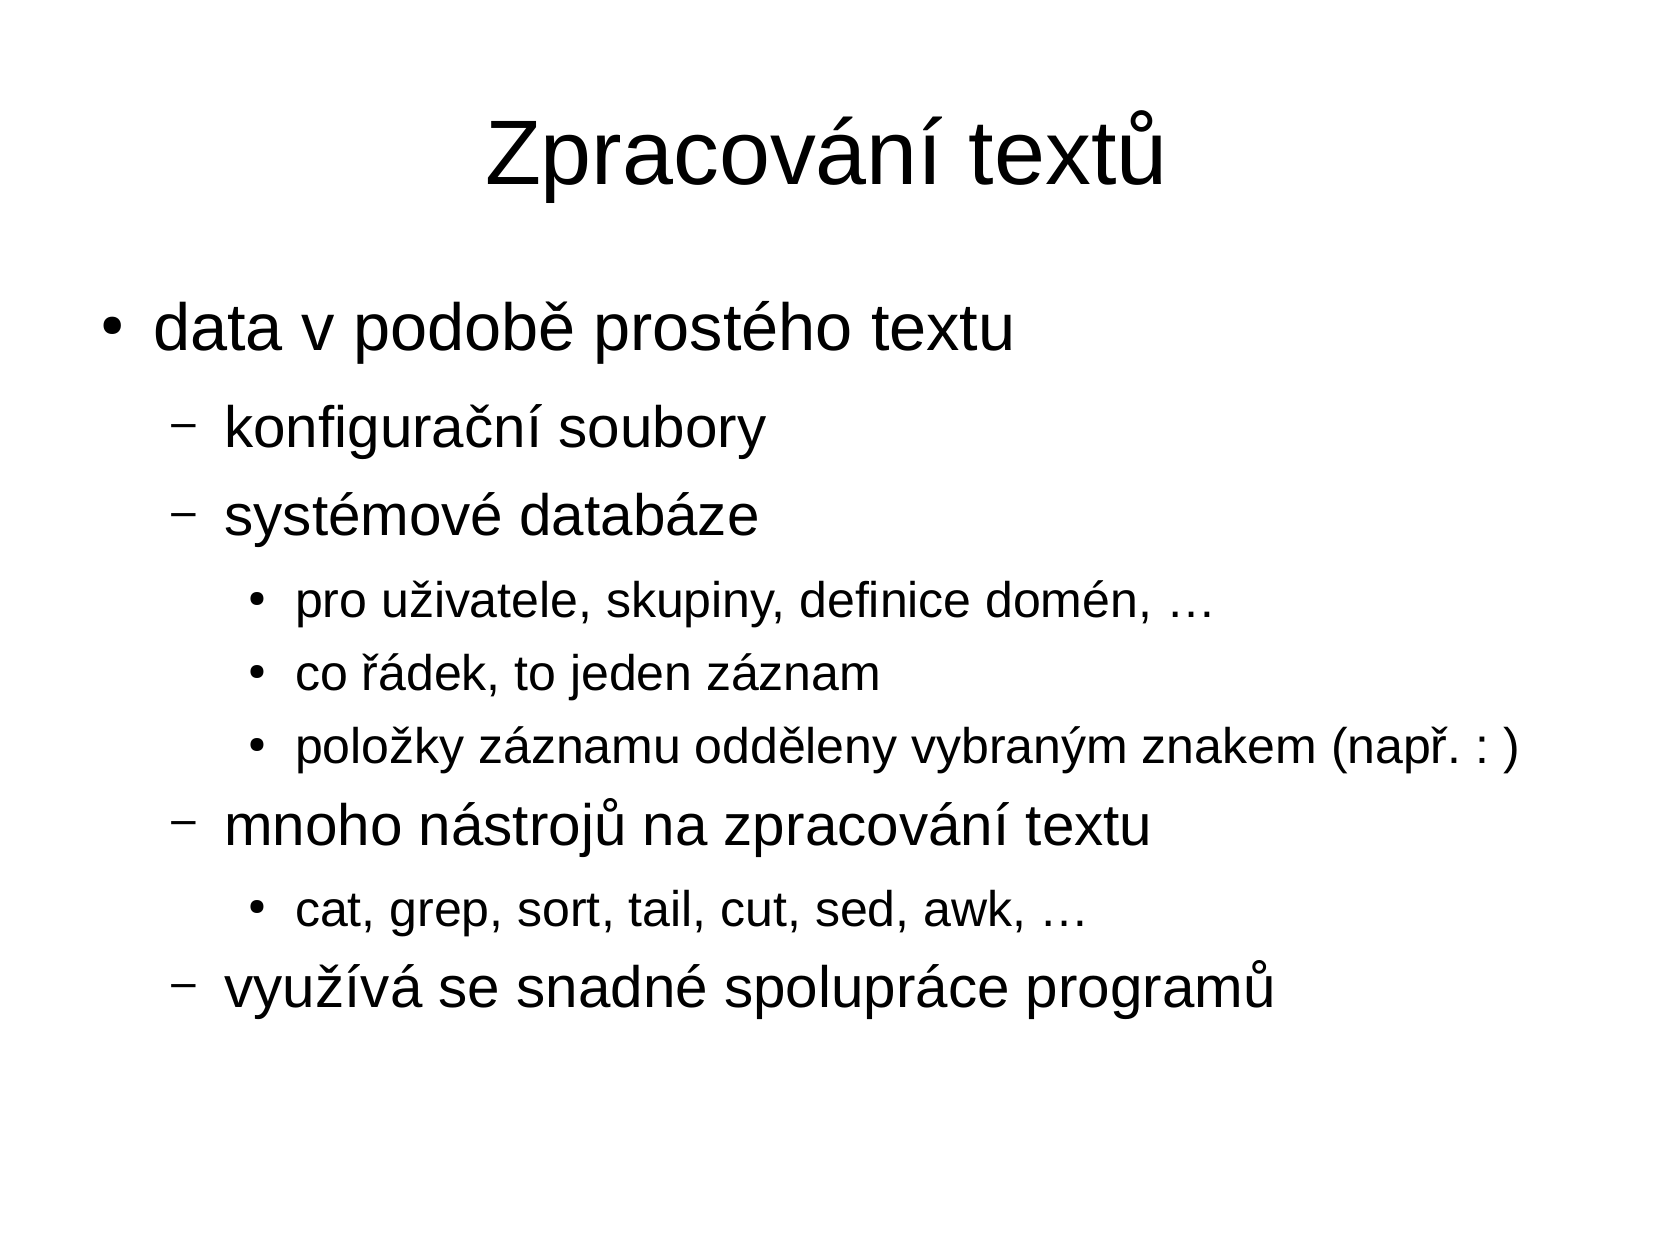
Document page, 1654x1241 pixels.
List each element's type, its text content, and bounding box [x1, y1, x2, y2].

title Zpracování textů [82, 56, 1571, 250]
list data v podobě prostého textu konfigurační soubory systémové databáze pro uživatele, skupiny, definice domén, … co řádek, to jeden záznam položky záznamu odděleny vybraným znakem (např. : ) mnoho nástrojů na zpracování textu cat, grep, sort, tail, cut, sed, awk, … využívá se snadné spolupráce programů [82, 290, 1571, 1094]
